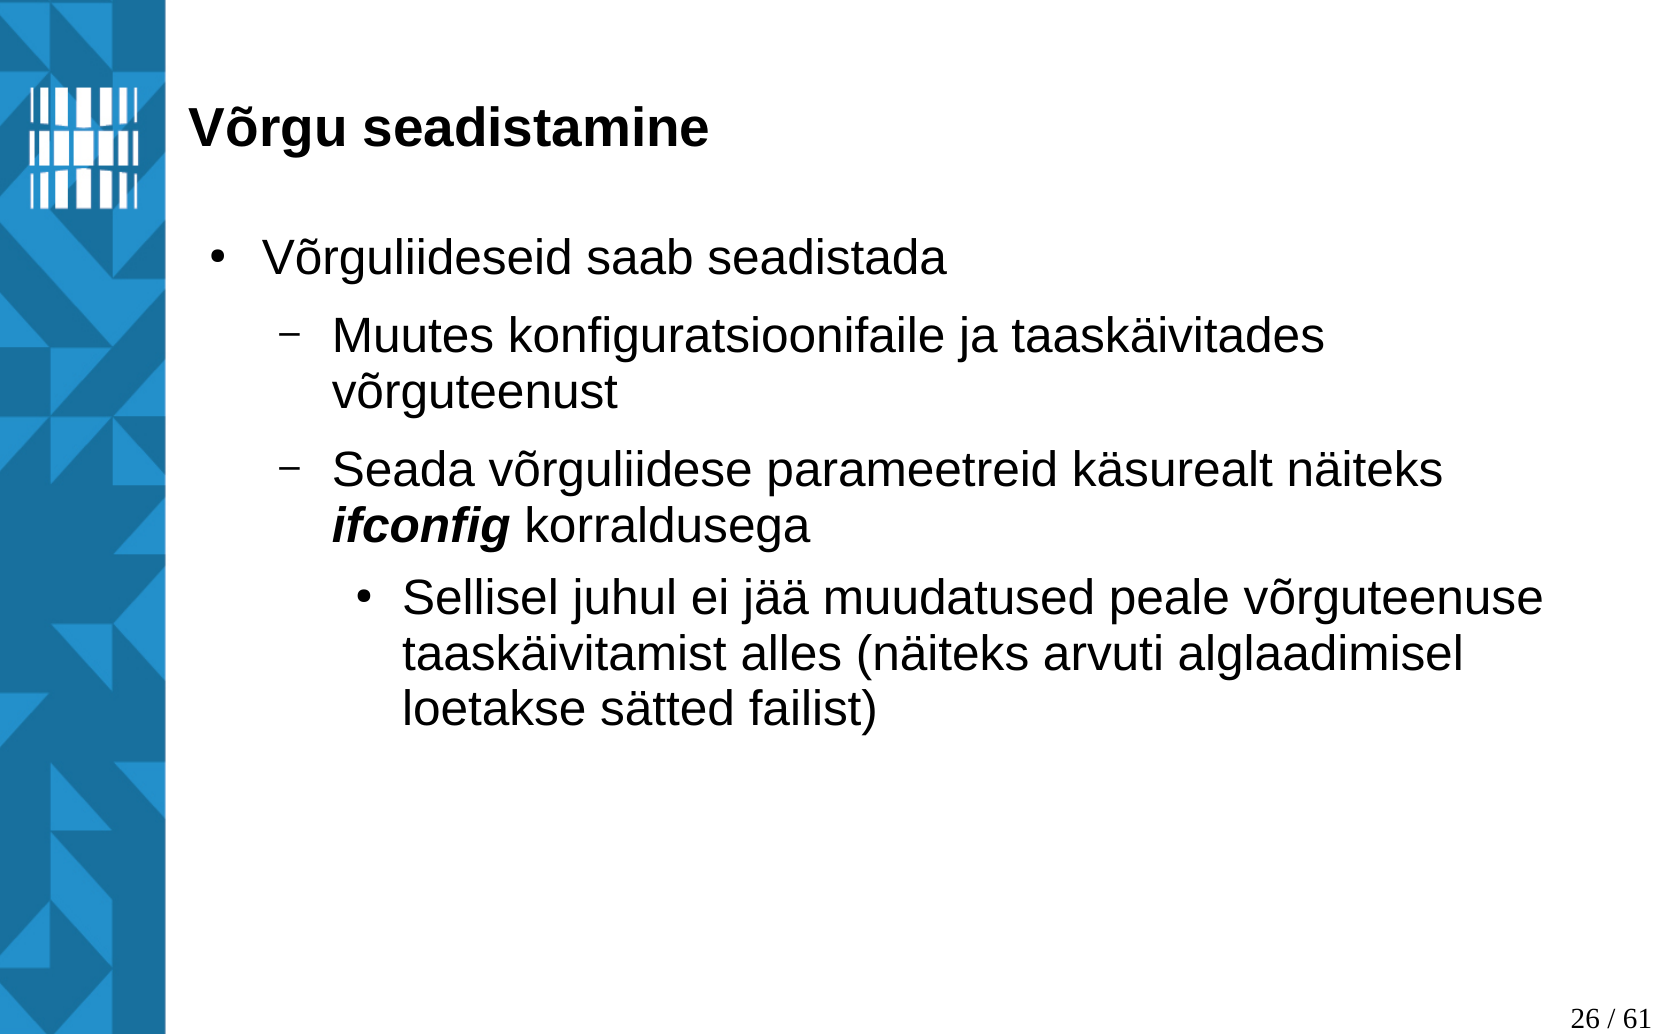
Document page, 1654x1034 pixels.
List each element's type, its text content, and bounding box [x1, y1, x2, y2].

title Võrgu seadistamine [188, 41, 1654, 214]
list Võrguliideseid saab seadistada Muutes konfiguratsioonifaile ja taaskäivitades võrguteenust Seada võrguliidese parameetreid käsurealt näiteks ifconfig korraldusega Sellisel juhul ei jää muudatused peale võrguteenuse taaskäivitamist alles (näiteks arvuti alglaadimisel loetakse sätted failist) [191, 229, 1625, 739]
